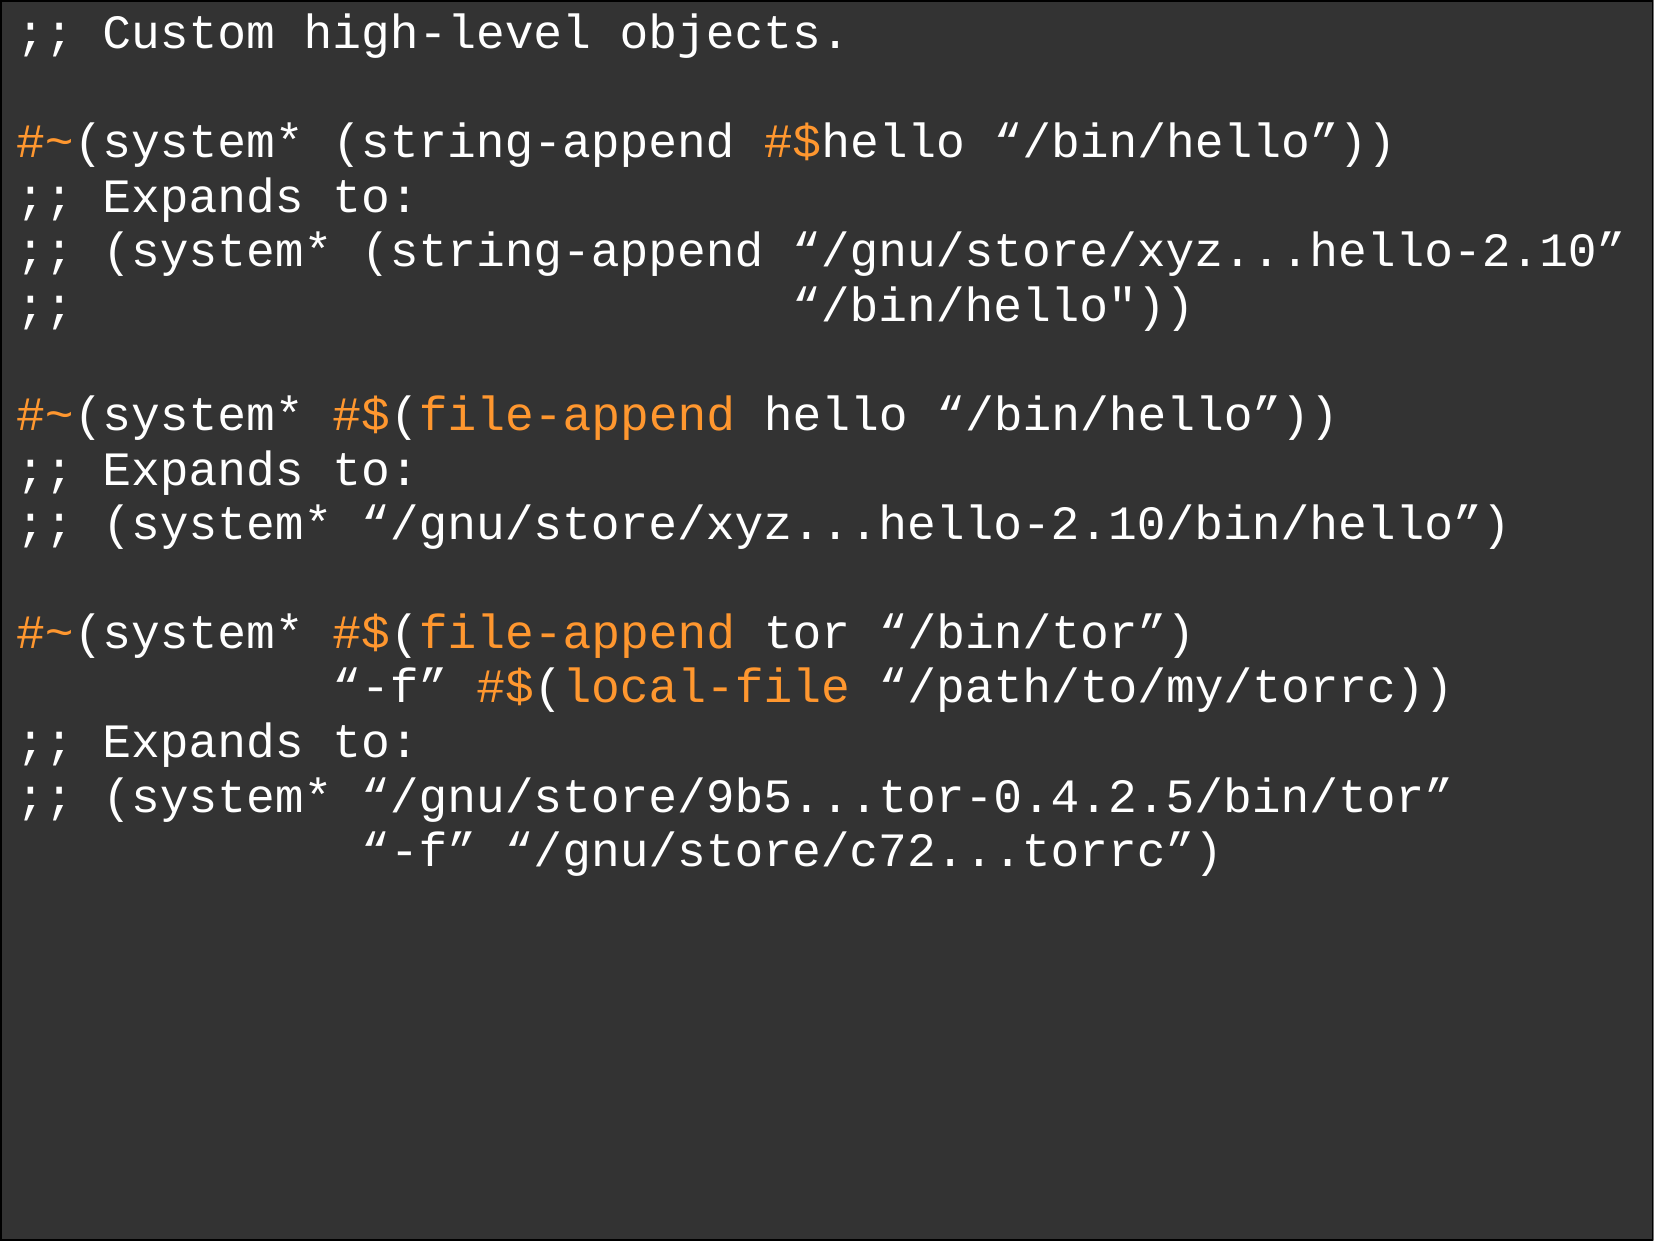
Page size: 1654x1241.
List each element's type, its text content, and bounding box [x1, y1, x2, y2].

text_box ;; Custom high-level objects. #~(system* (string-append #$hello “/bin/hello”)) ;; Expands to: ;; (system* (string-append “/gnu/store/xyz...hello-2.10” ;; “/bin/hello")) #~(system* #$(file-append hello “/bin/hello”)) ;; Expands to: ;; (system* “/gnu/store/xyz...hello-2.10/bin/hello”) #~(system* #$(file-append tor “/bin/tor”) “-f” #$(local-file “/path/to/my/torrc)) ;; Expands to: ;; (system* “/gnu/store/9b5...tor-0.4.2.5/bin/tor” “-f” “/gnu/store/c72...torrc”) [0, 0, 1654, 1241]
